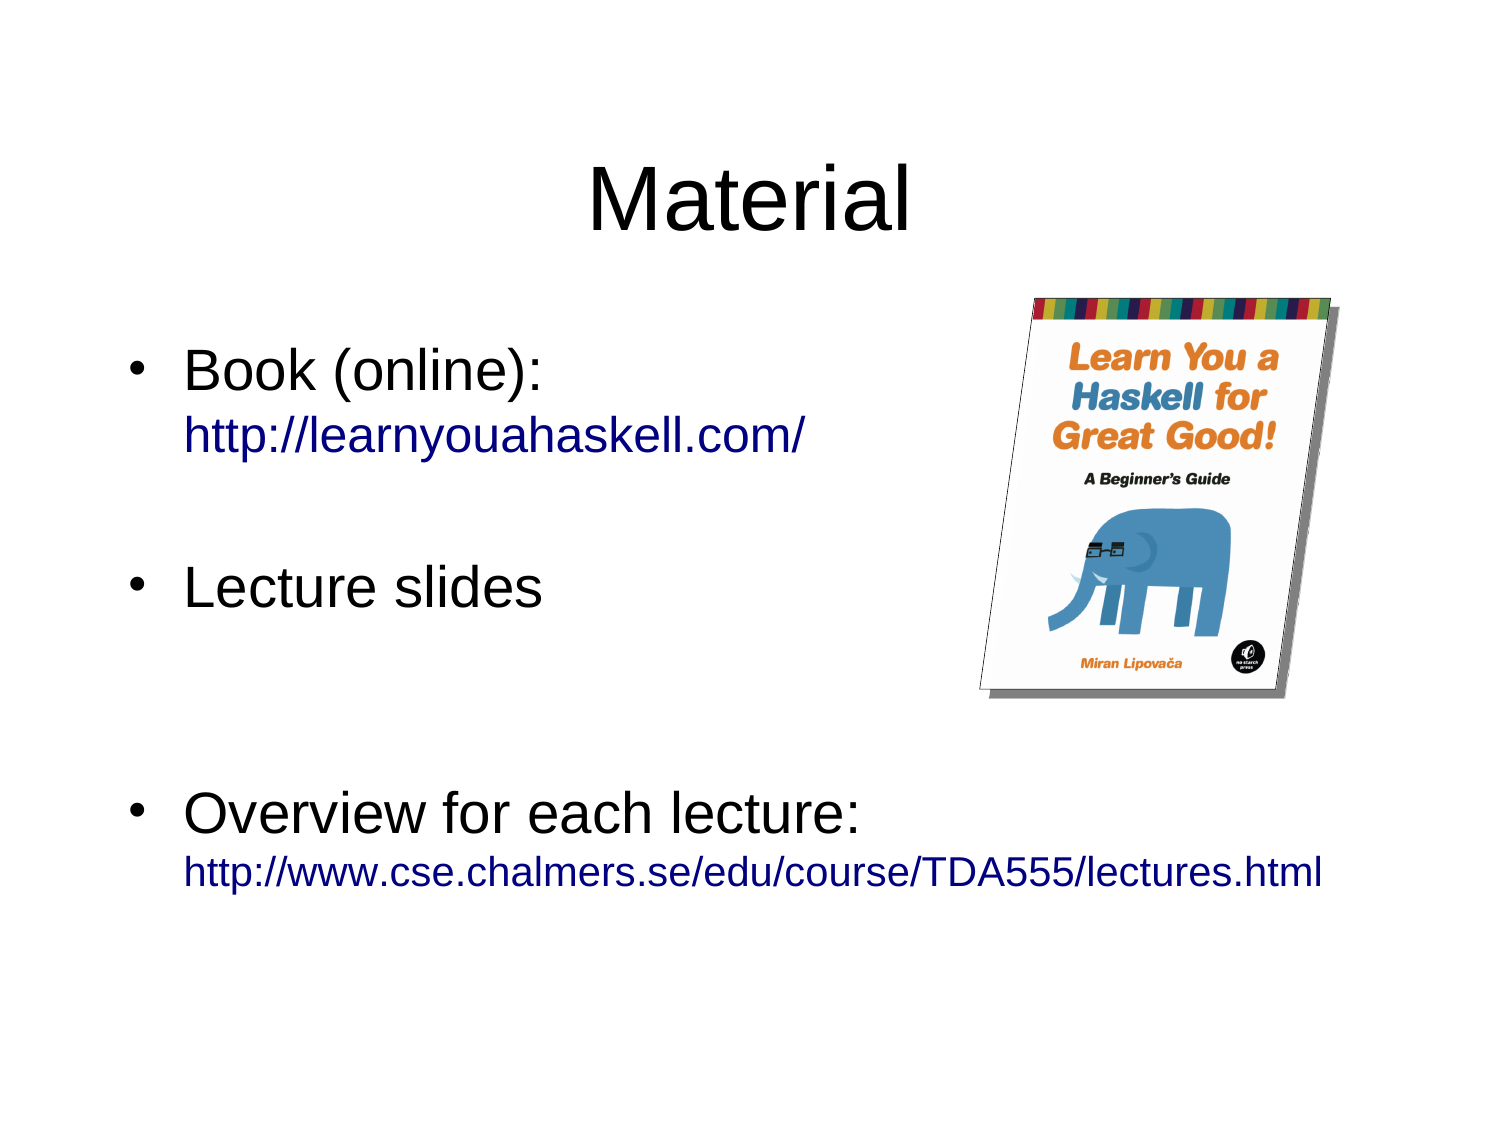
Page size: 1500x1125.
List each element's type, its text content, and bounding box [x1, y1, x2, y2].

list Book (online): http://learnyouahaskell.com/ Lecture slides Overview for each lecture: http://www.cse.chalmers.se/edu/course/TDA555/lectures.html [112, 324, 1388, 978]
title Material [112, 99, 1388, 288]
picture [980, 298, 1331, 689]
